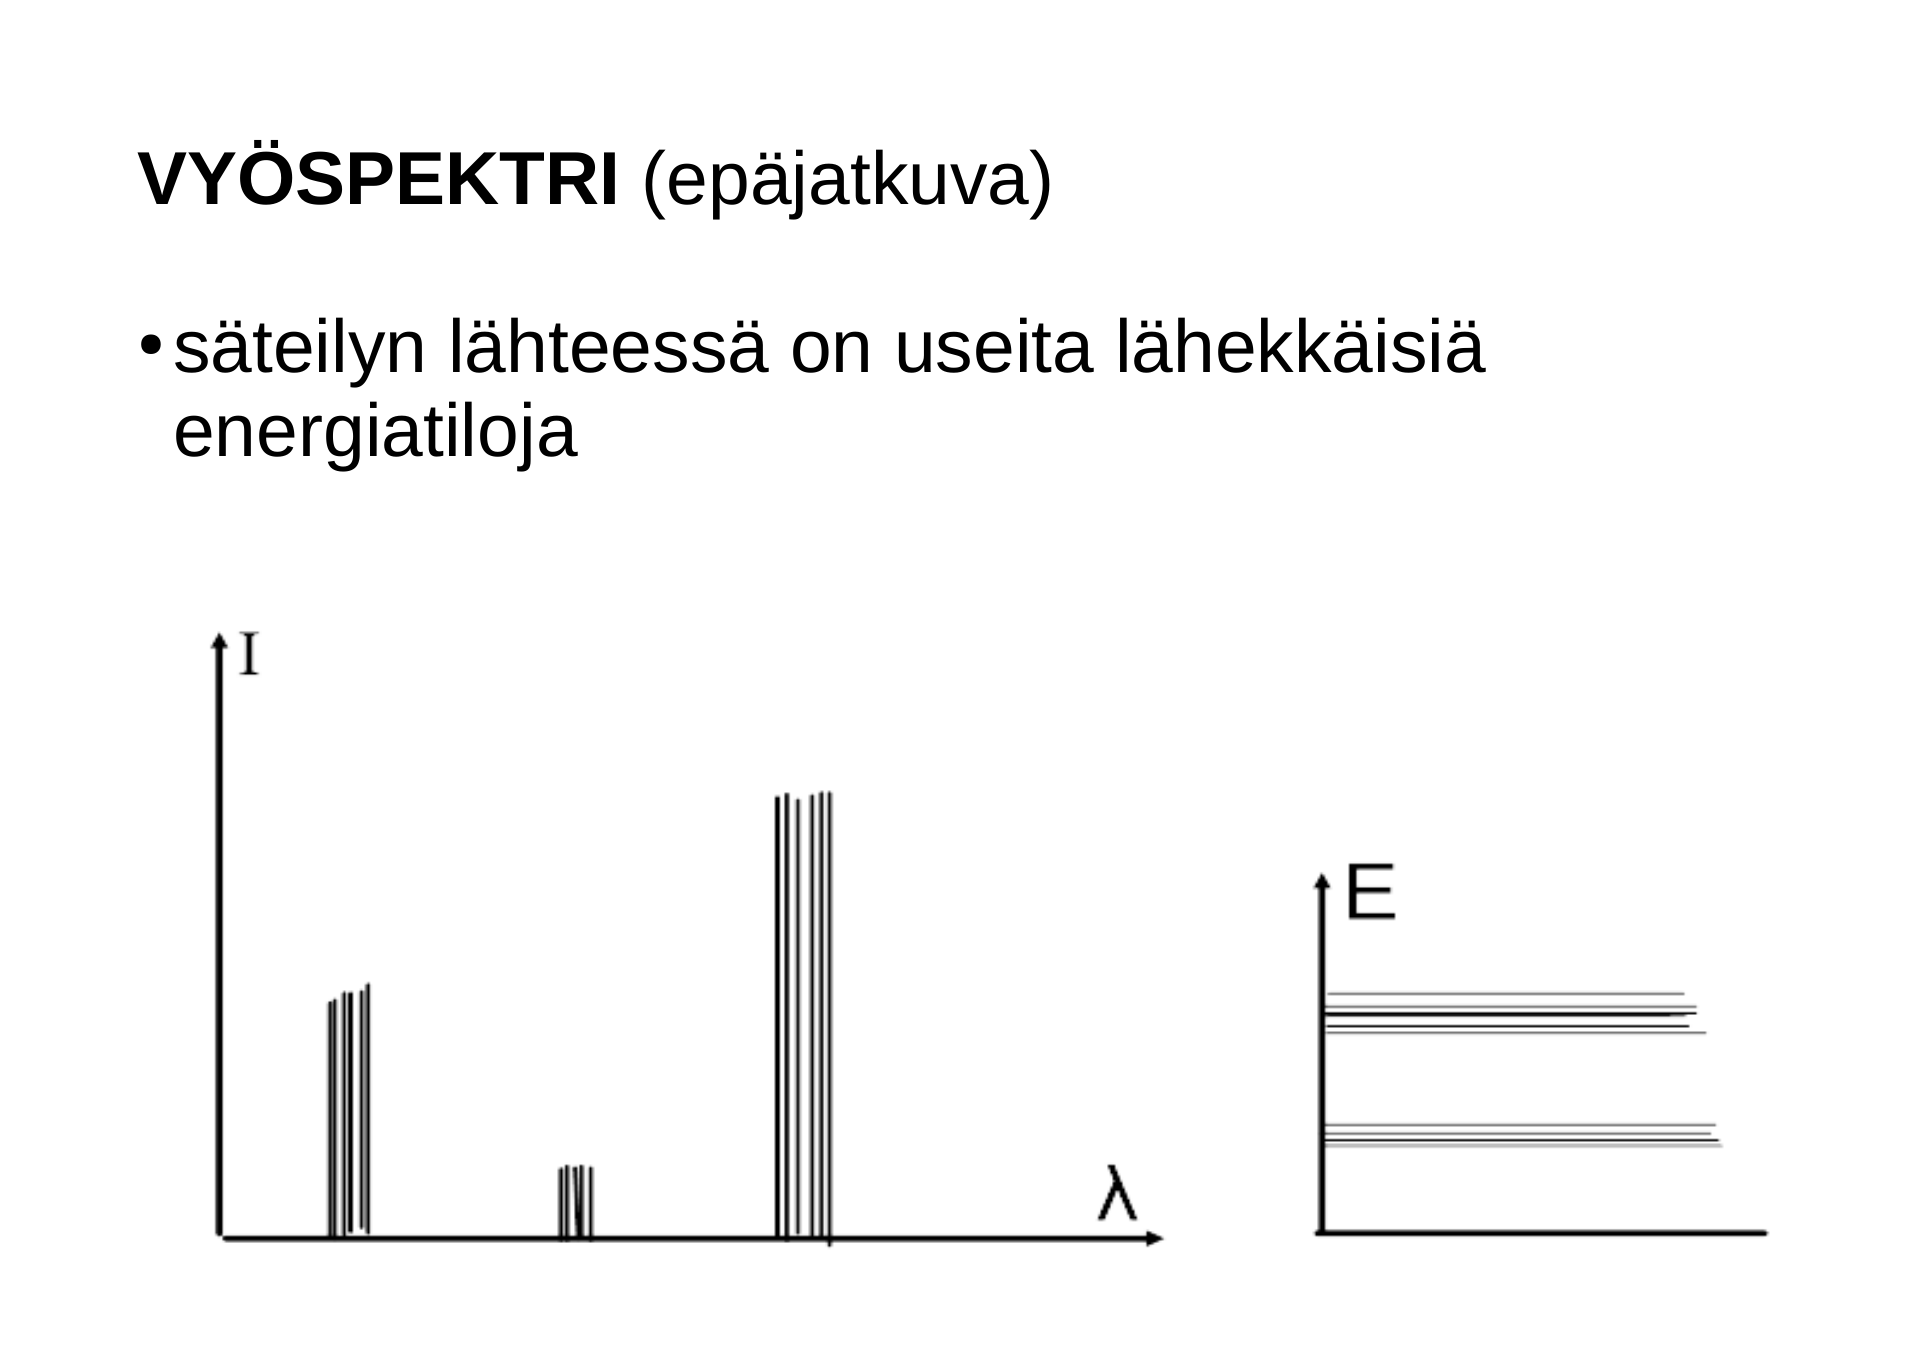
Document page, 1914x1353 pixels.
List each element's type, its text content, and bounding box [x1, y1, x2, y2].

picture [122, 544, 1813, 1301]
text_box VYÖSPEKTRI (epäjatkuva) säteilyn lähteessä on useita lähekkäisiä energiatiloja [122, 128, 1763, 512]
